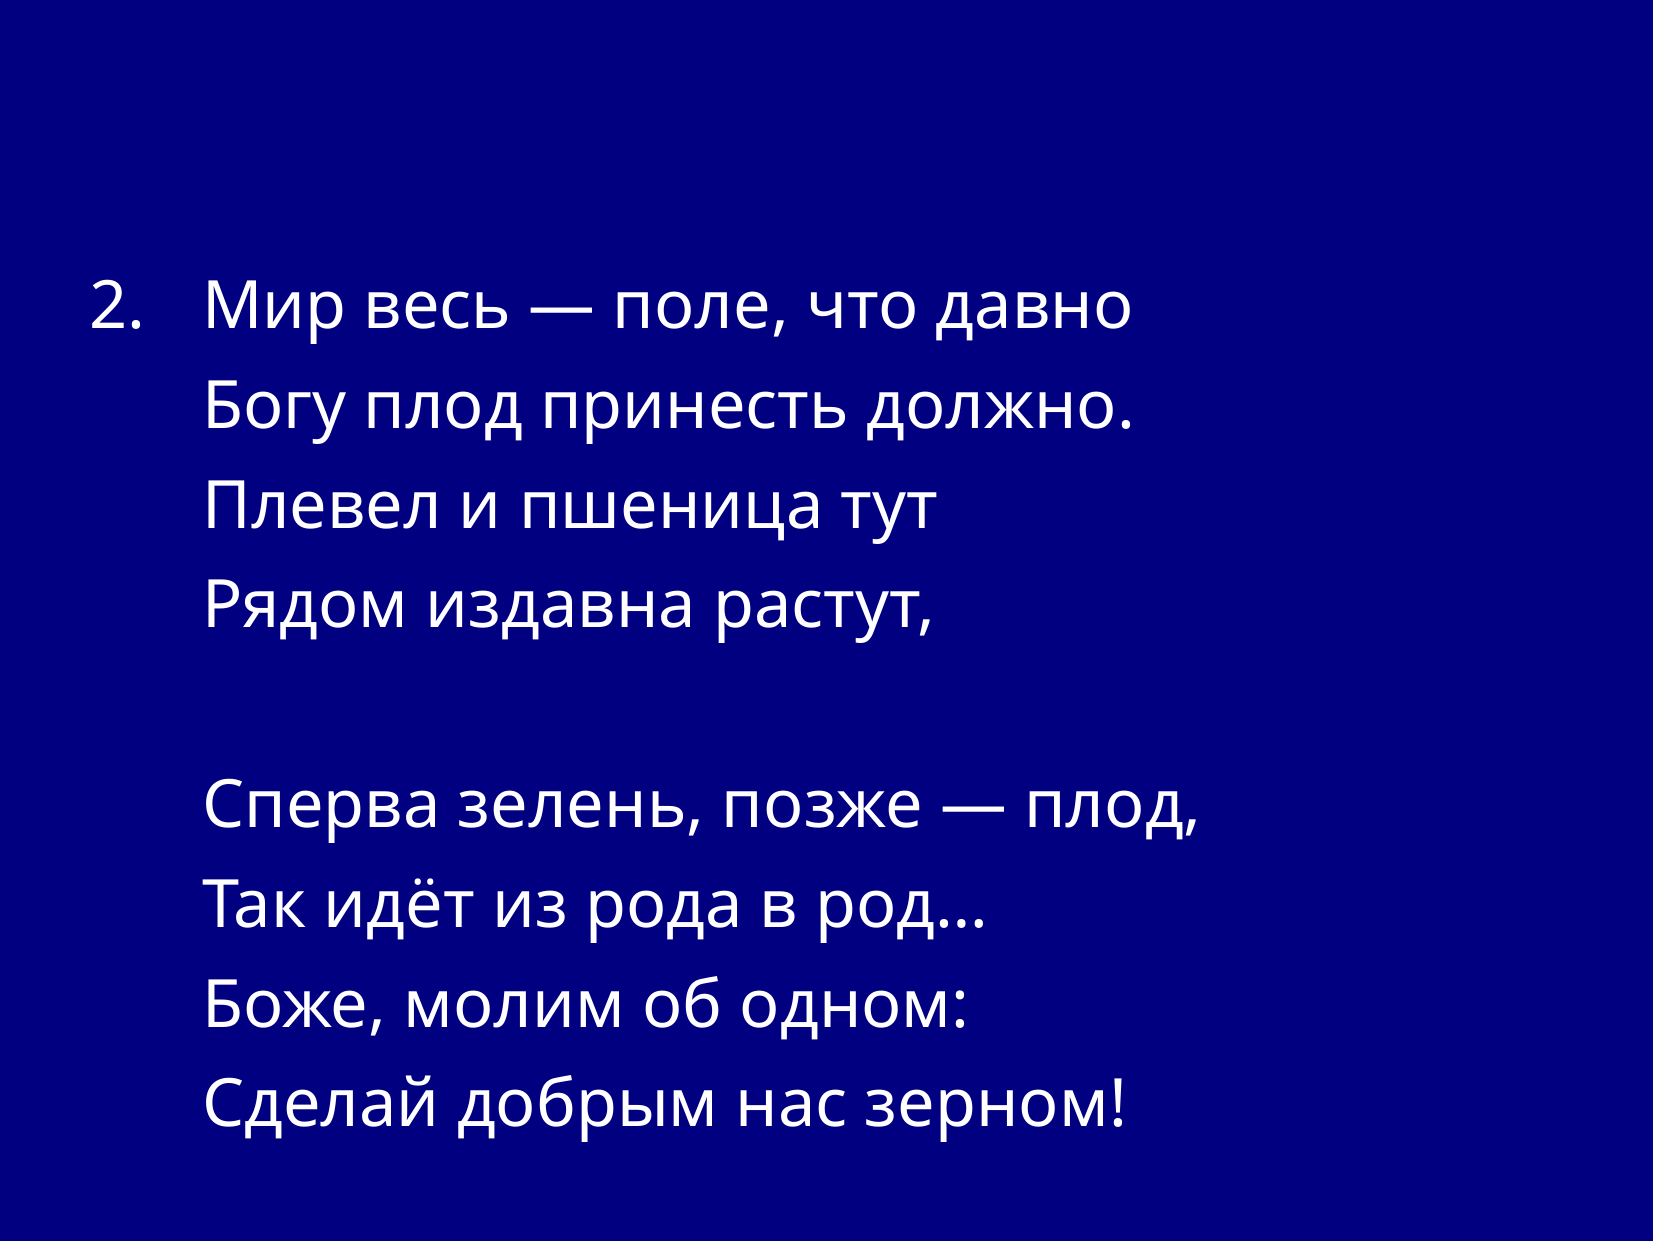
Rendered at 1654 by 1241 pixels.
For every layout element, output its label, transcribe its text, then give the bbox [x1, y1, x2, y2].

text_box 2. Мир весь — поле, что давно Богу плод принесть должно. Плевел и пшеница тут Рядом издавна растут, Сперва зелень, позже — плод, Так идёт из рода в род… Боже, молим об одном: Сделай добрым нас зерном! [75, 150, 1576, 1163]
